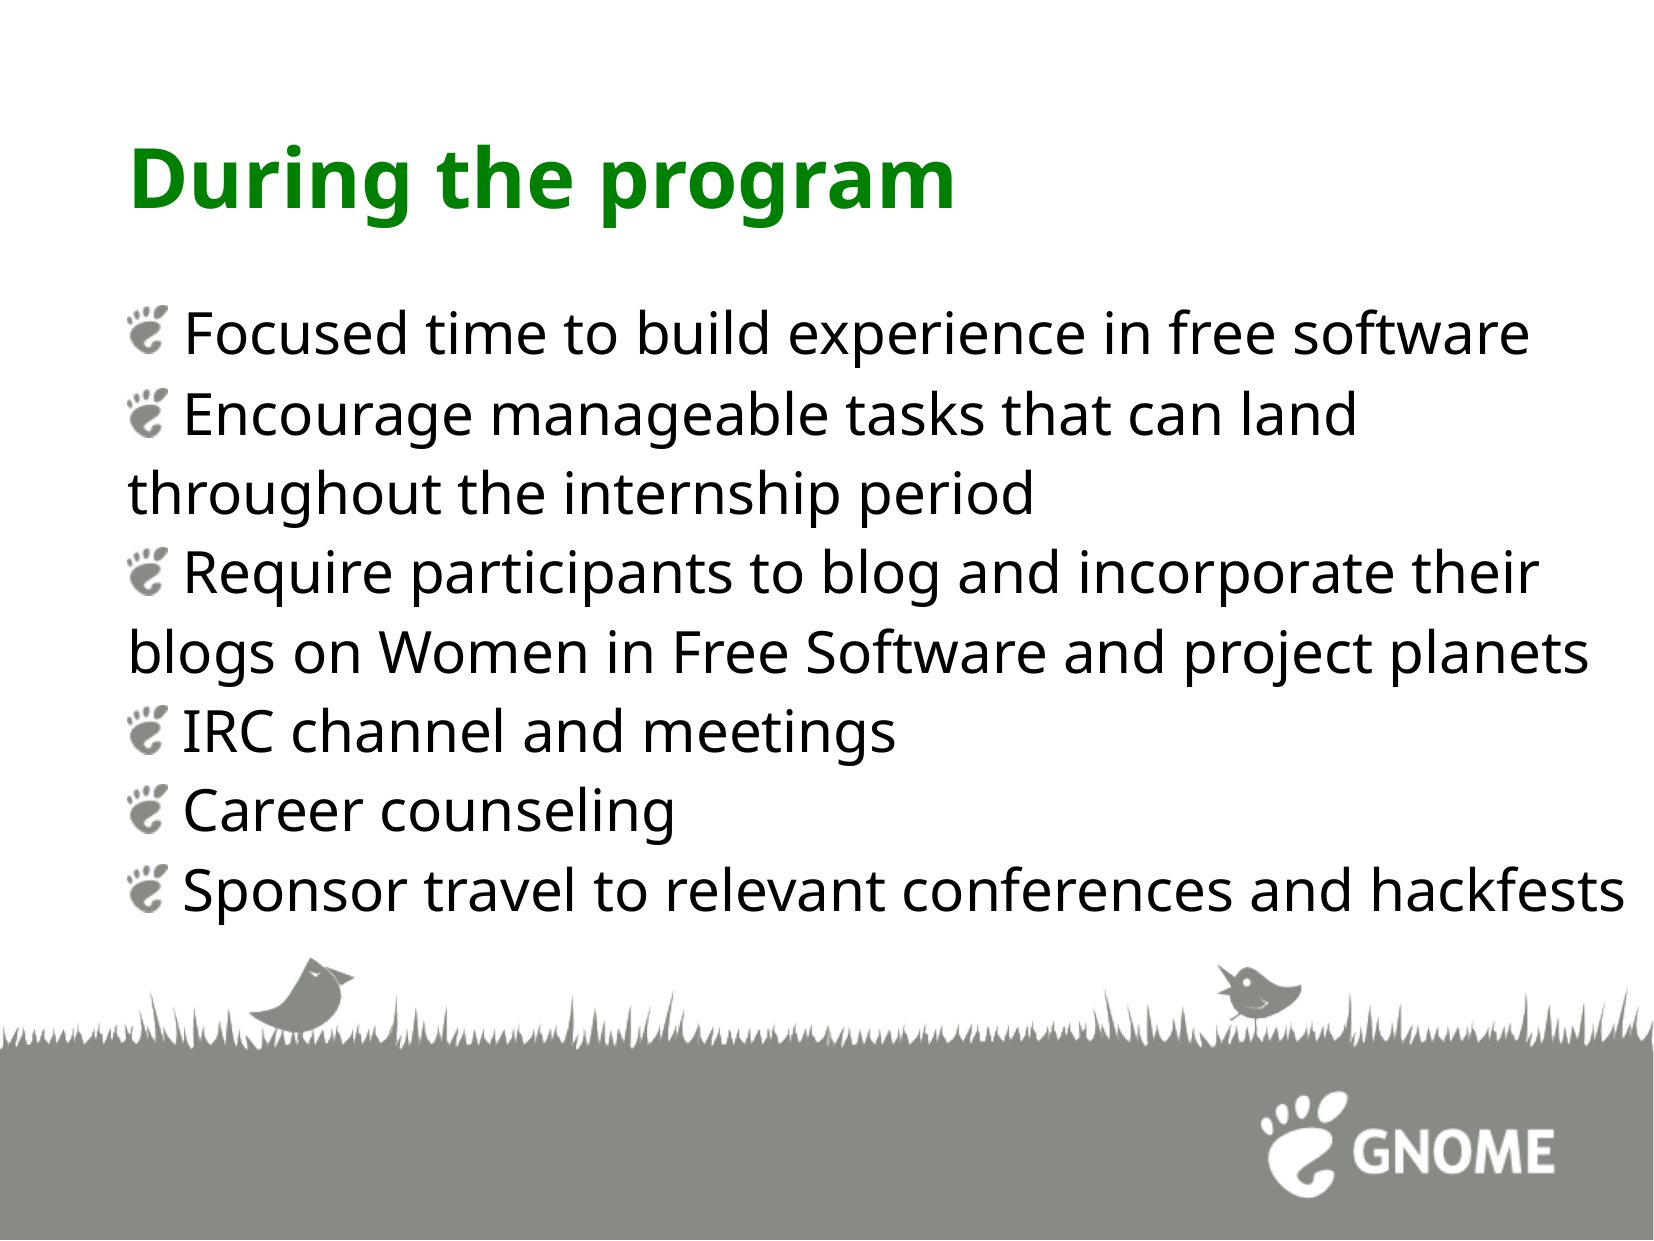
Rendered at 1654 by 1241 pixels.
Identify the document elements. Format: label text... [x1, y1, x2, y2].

text_box Focused time to build experience in free software Encourage manageable tasks that can land throughout the internship period Require participants to blog and incorporate their blogs on Women in Free Software and project planets IRC channel and meetings Career counseling Sponsor travel to relevant conferences and hackfests [112, 277, 1654, 930]
picture [0, 0, 1654, 1241]
text_box During the program [112, 112, 1654, 239]
